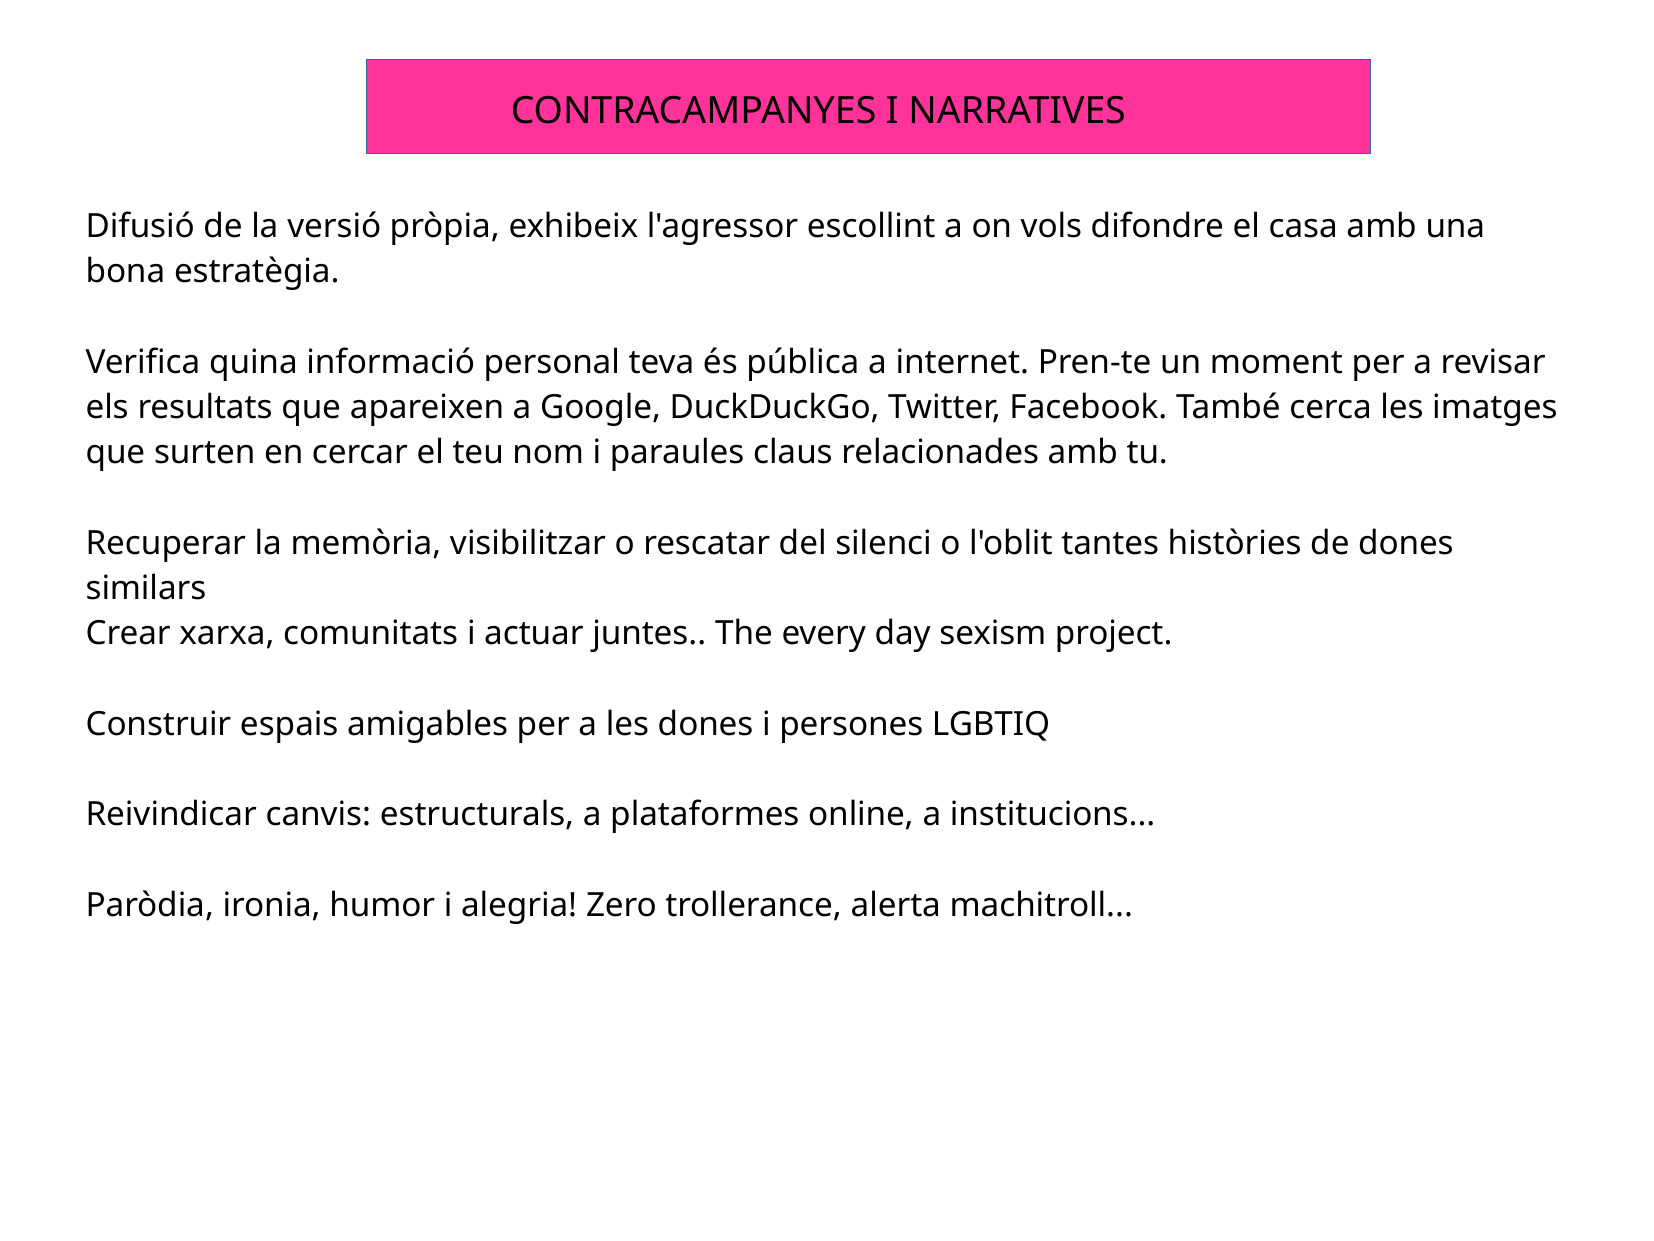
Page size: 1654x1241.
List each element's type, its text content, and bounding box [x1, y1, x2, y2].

text_box CONTRACAMPANYES I NARRATIVES [496, 75, 1254, 142]
text_box Difusió de la versió pròpia, exhibeix l'agressor escollint a on vols difondre el casa amb una bona estratègia. Verifica quina informació personal teva és pública a internet. Pren-te un moment per a revisar els resultats que apareixen a Google, DuckDuckGo, Twitter, Facebook. També cerca les imatges que surten en cercar el teu nom i paraules claus relacionades amb tu. Recuperar la memòria, visibilitzar o rescatar del silenci o l'oblit tantes històries de dones similars Crear xarxa, comunitats i actuar juntes.. The every day sexism project. Construir espais amigables per a les dones i persones LGBTIQ Reivindicar canvis: estructurals, a plataformes online, a institucions... Paròdia, ironia, humor i alegria! Zero trollerance, alerta machitroll... [70, 194, 1583, 889]
text_box [366, 59, 1371, 154]
